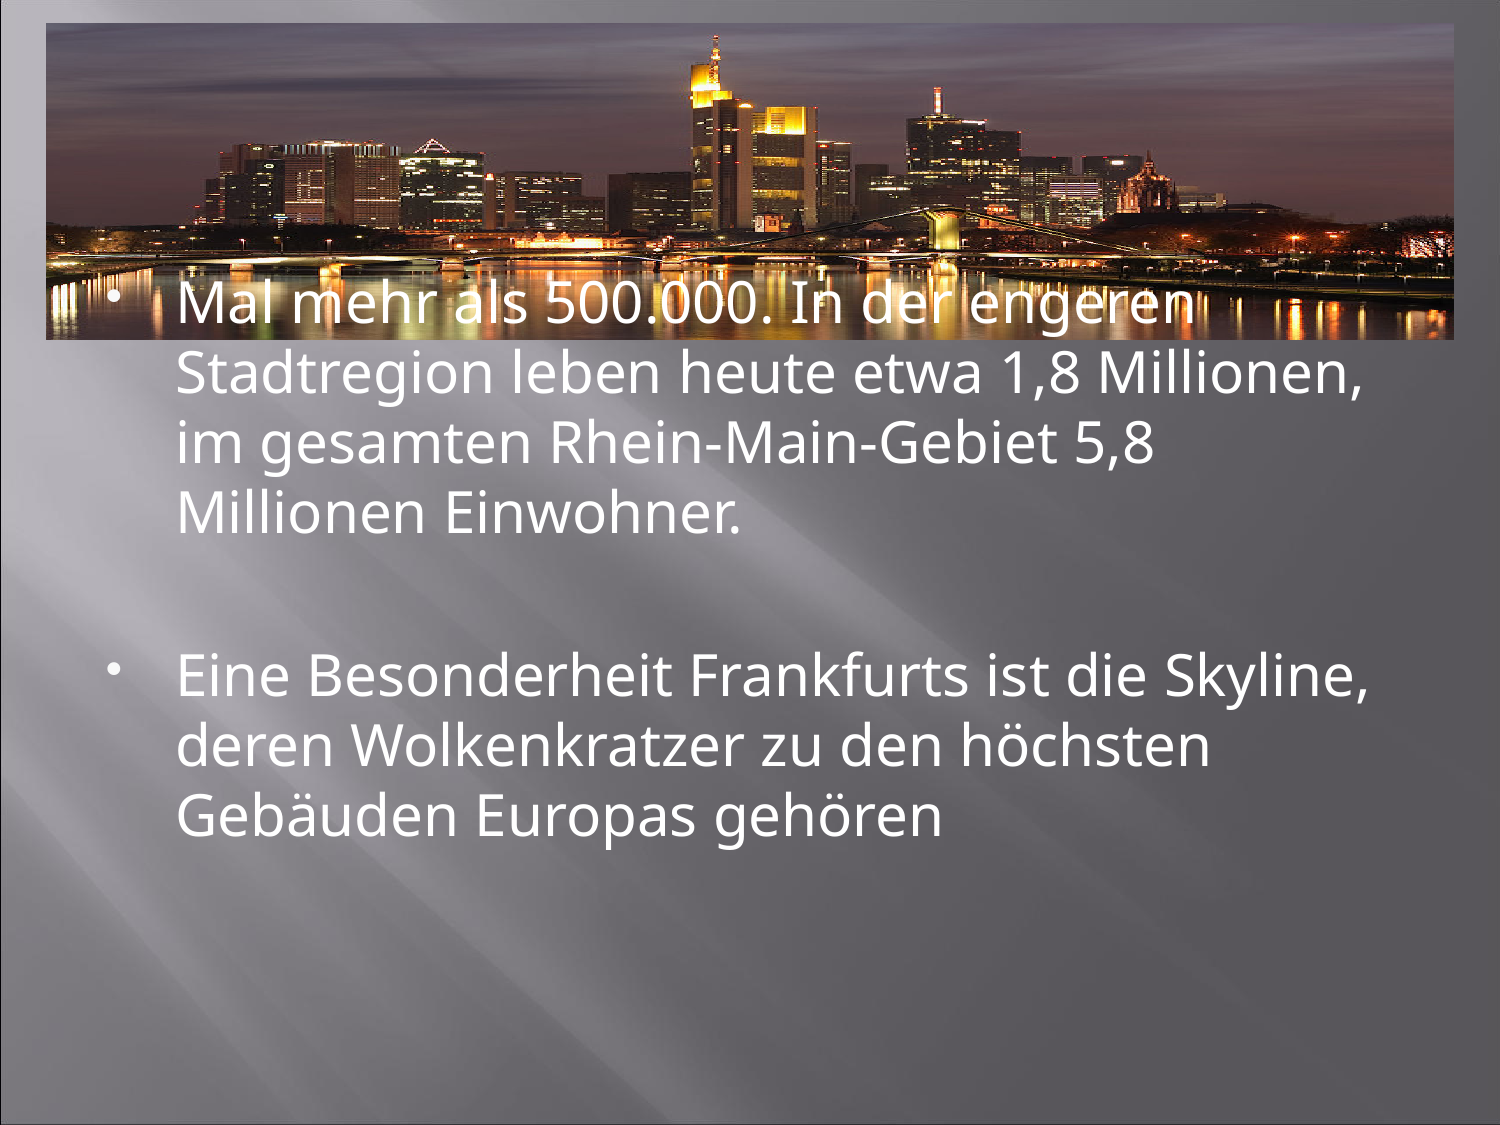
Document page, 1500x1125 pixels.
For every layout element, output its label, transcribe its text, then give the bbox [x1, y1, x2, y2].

list Mal mehr als 500.000. In der engeren Stadtregion leben heute etwa 1,8 Millionen, im gesamten Rhein-Main-Gebiet 5,8 Millionen Einwohner. Eine Besonderheit Frankfurts ist die Skyline, deren Wolkenkratzer zu den höchsten Gebäuden Europas gehören [70, 257, 1421, 1031]
picture [0, 0, 1500, 1125]
